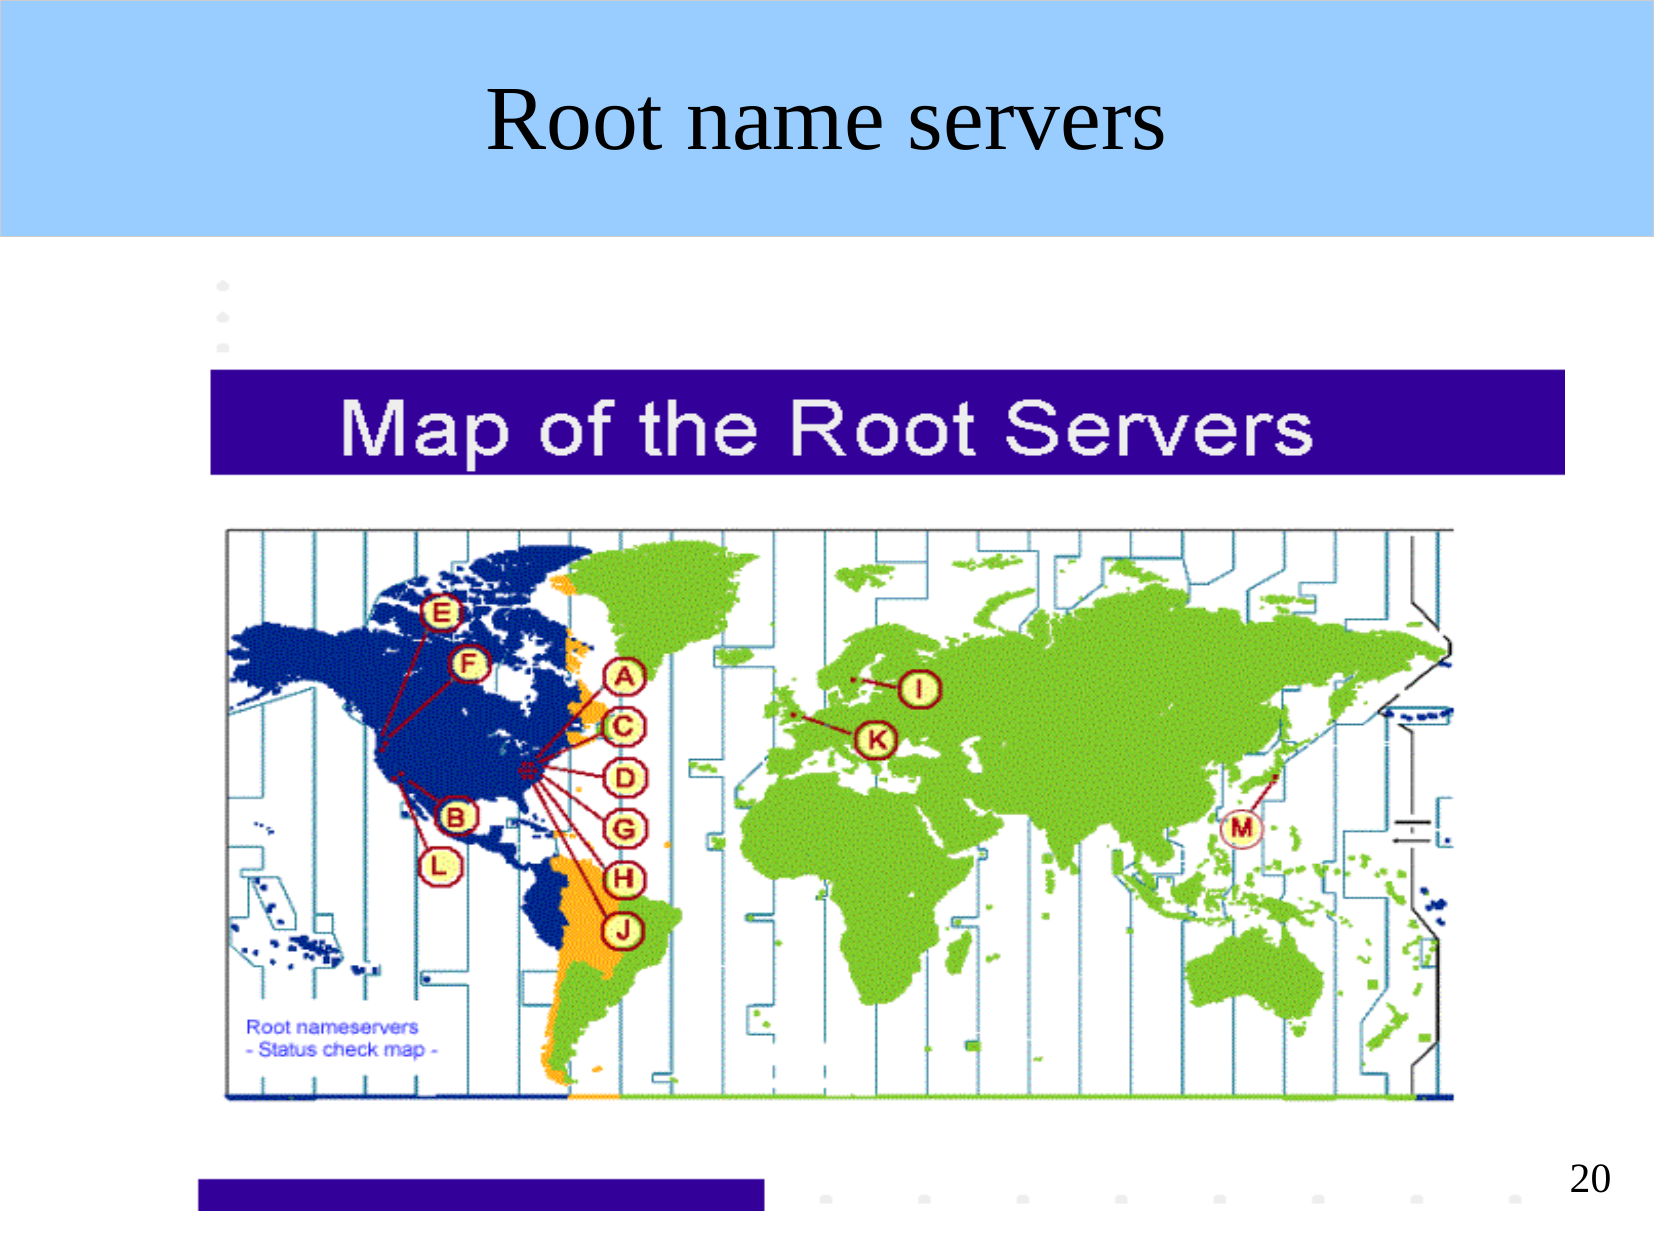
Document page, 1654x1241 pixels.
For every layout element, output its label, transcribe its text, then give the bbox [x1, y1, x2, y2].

title [121, 102, 1534, 265]
title Root name servers [0, 0, 1654, 237]
picture [88, 265, 1565, 1211]
